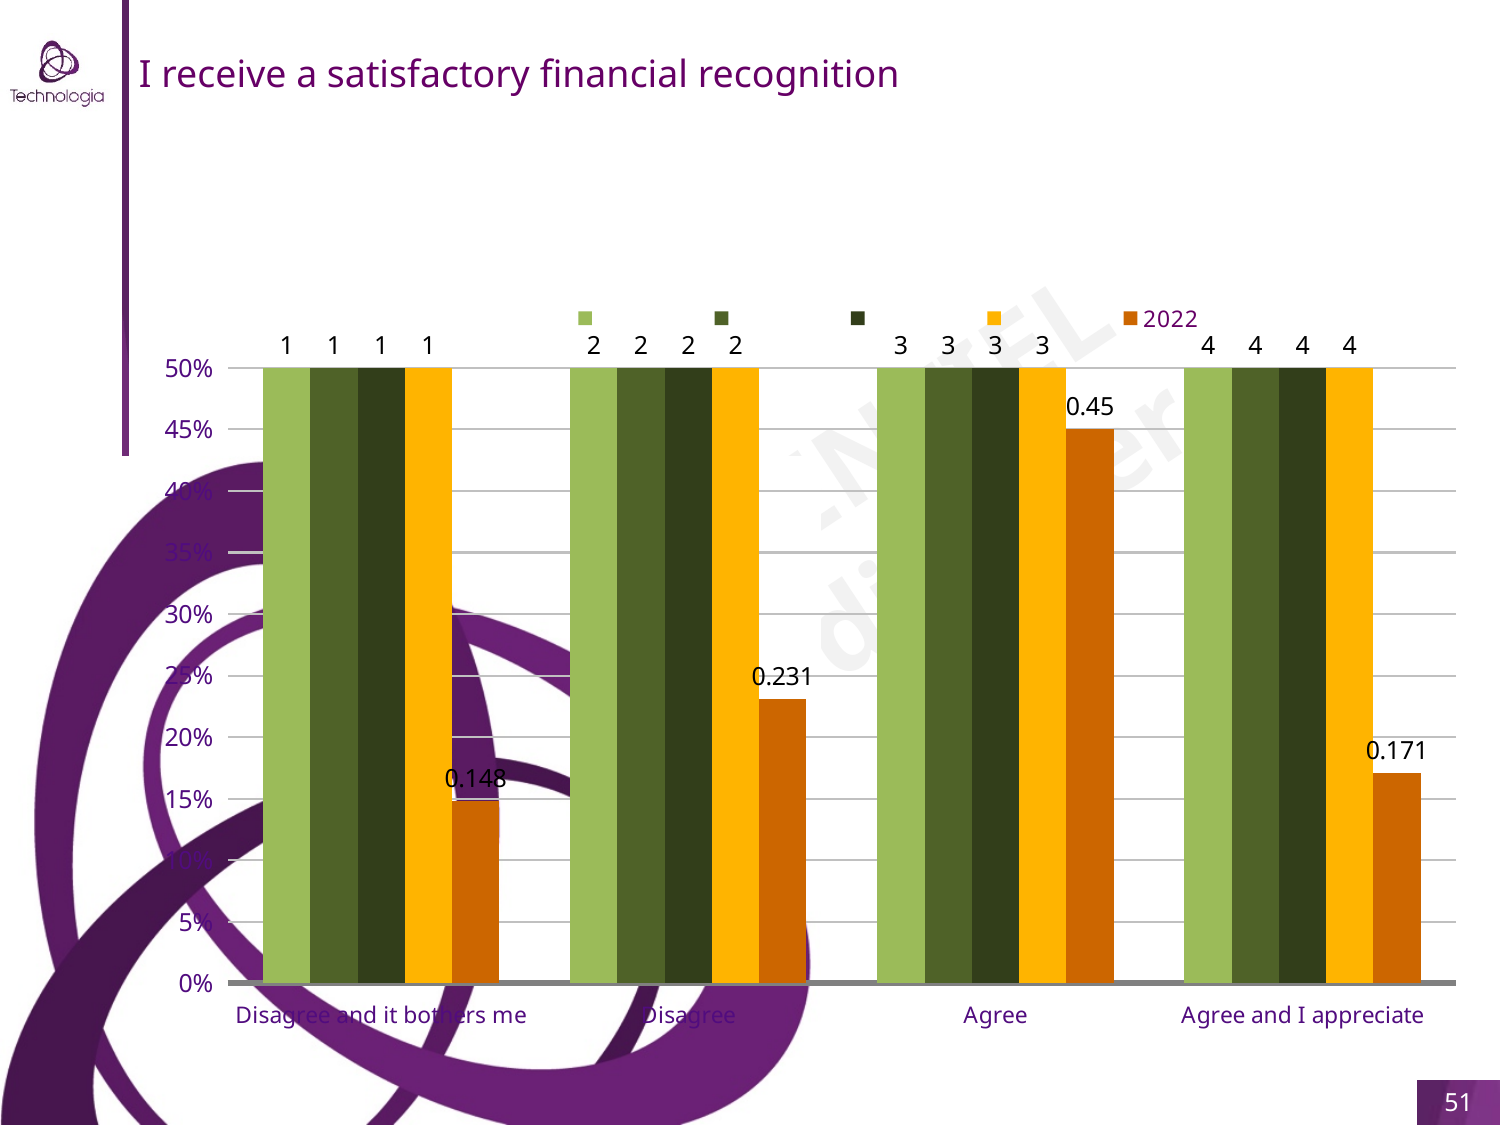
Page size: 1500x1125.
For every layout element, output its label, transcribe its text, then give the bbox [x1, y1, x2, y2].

title I receive a satisfactory financial recognition [123, 42, 1282, 185]
picture [0, 33, 113, 114]
picture [0, 0, 821, 1125]
picture [1417, 1080, 1500, 1125]
chart [123, 215, 1460, 1083]
